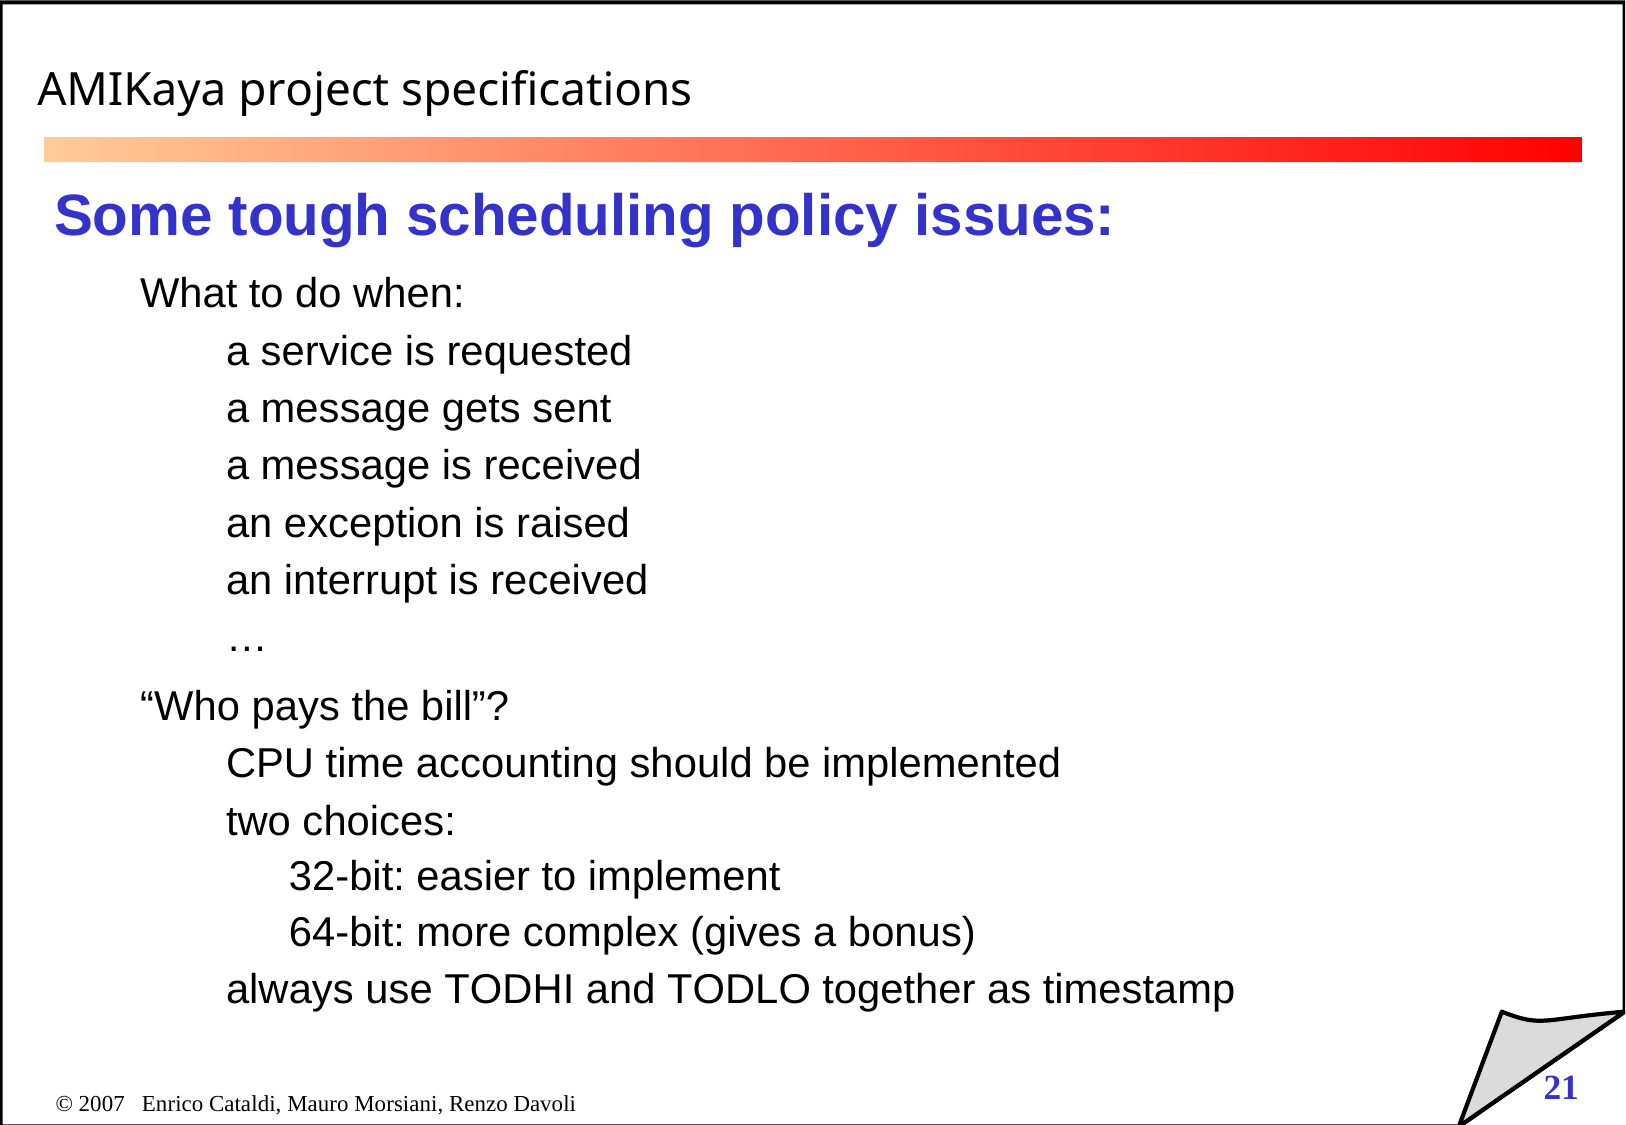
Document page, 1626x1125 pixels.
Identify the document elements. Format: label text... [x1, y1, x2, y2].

title AMIKaya project specifications [37, 44, 1588, 131]
list Some tough scheduling policy issues: What to do when: a service is requested a message gets sent a message is received an exception is raised an interrupt is received … “Who pays the bill”? CPU time accounting should be implemented two choices: 32-bit: easier to implement 64-bit: more complex (gives a bonus) always use TODHI and TODLO together as timestamp [54, 187, 1571, 1125]
